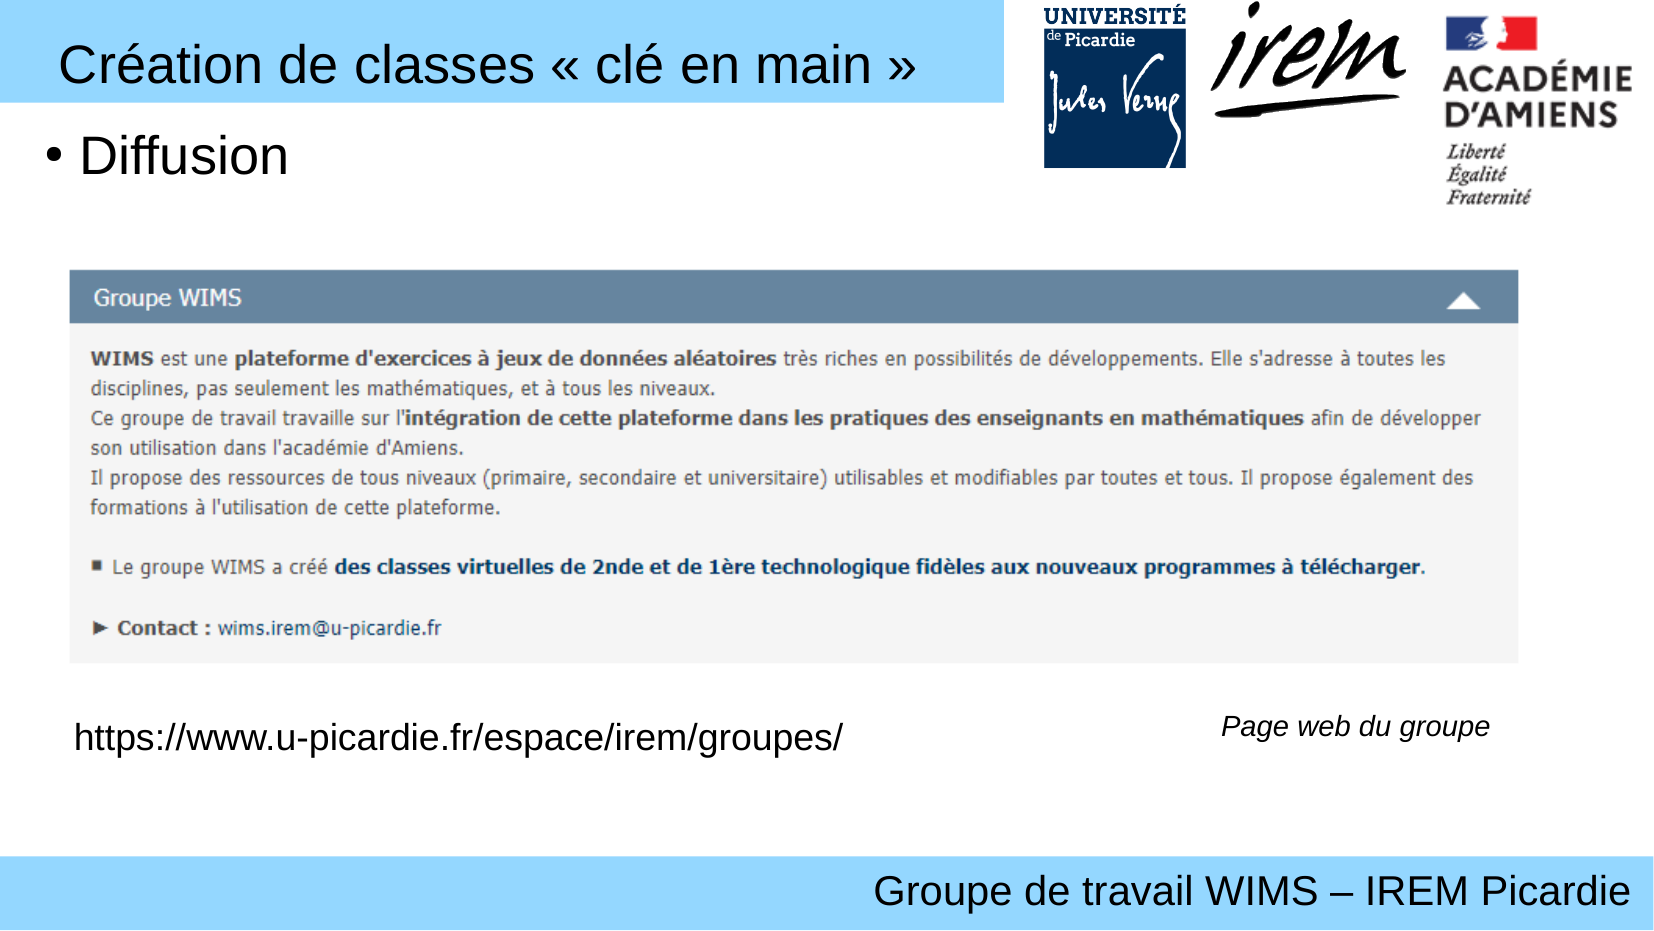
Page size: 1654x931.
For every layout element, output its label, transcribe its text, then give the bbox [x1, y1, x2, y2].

title Création de classes « clé en main » [0, 0, 1004, 103]
text_box Page web du groupe [1206, 702, 1506, 768]
text_box Diffusion [29, 118, 1152, 254]
picture [1033, 0, 1195, 178]
picture [1210, 0, 1407, 119]
picture [1423, 0, 1654, 222]
list Groupe de travail WIMS – IREM Picardie [0, 856, 1654, 931]
picture [59, 253, 1542, 676]
text_box https://www.u-picardie.fr/espace/irem/groupes/ [59, 708, 1123, 808]
